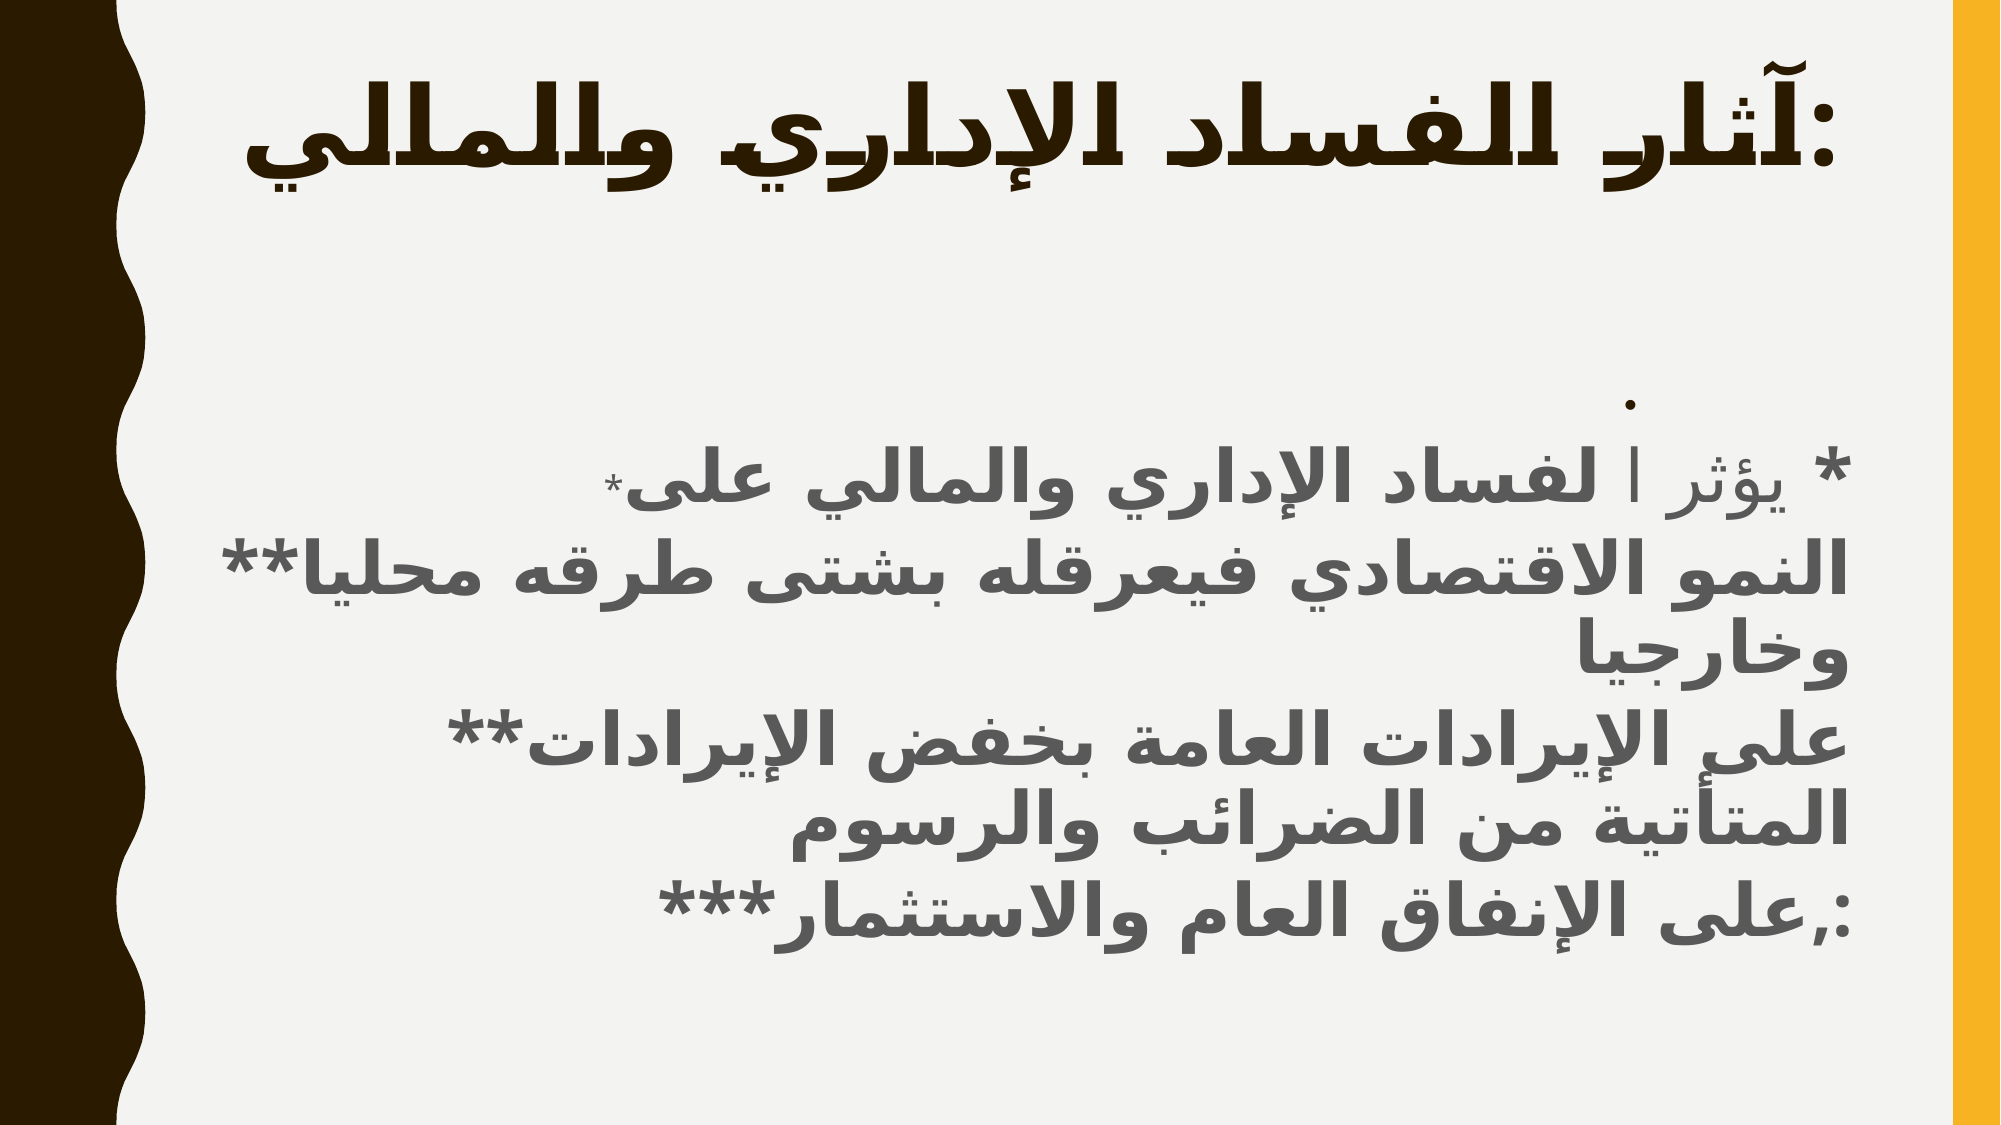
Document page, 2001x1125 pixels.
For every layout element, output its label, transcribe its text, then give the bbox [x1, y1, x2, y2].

title آثار الفساد الإداري والمالي: [205, 62, 1876, 308]
list *يؤثر ا لفساد الإداري والمالي على * **النمو الاقتصادي فيعرقله بشتى طرقه محليا وخارجيا **على الإيرادات العامة بخفض الإيرادات المتأتية من الضرائب والرسوم ***على الإنفاق العام والاستثمار,: [205, 375, 1876, 965]
